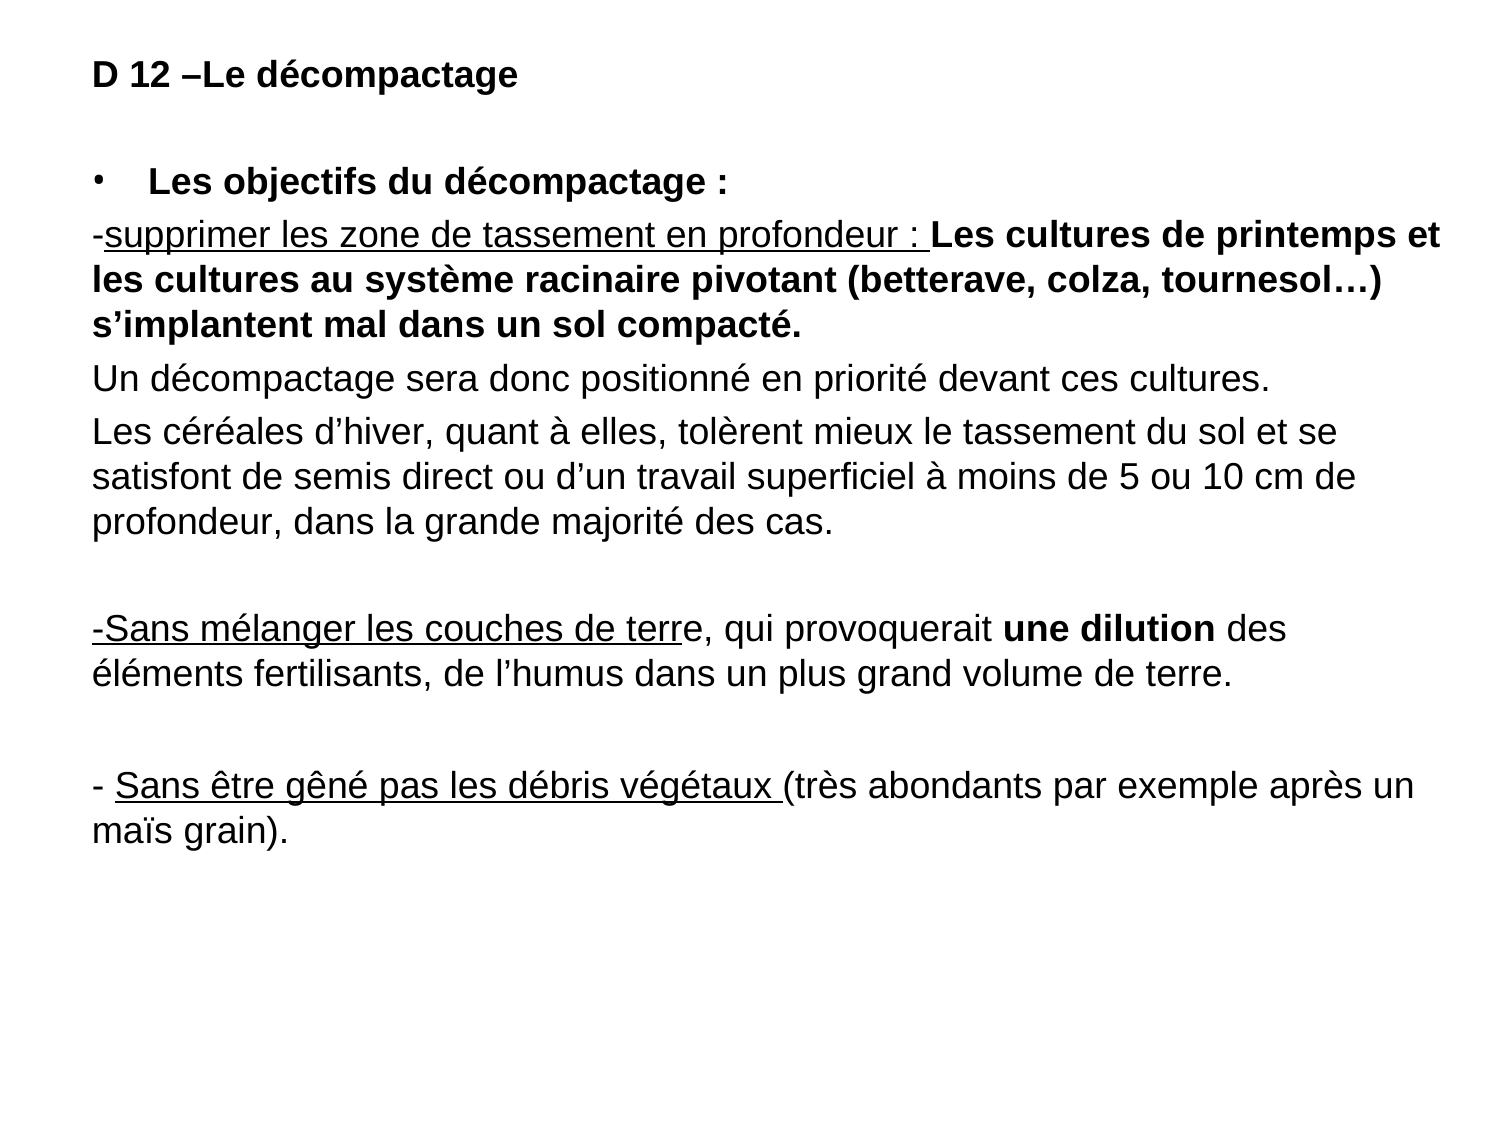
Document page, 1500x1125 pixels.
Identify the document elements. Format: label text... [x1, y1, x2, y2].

list D 12 –Le décompactage Les objectifs du décompactage : -supprimer les zone de tassement en profondeur : Les cultures de printemps et les cultures au système racinaire pivotant (betterave, colza, tournesol…) s’implantent mal dans un sol compacté. Un décompactage sera donc positionné en priorité devant ces cultures. Les céréales d’hiver, quant à elles, tolèrent mieux le tassement du sol et se satisfont de semis direct ou d’un travail superficiel à moins de 5 ou 10 cm de profondeur, dans la grande majorité des cas. -Sans mélanger les couches de terre, qui provoquerait une dilution des éléments fertilisants, de l’humus dans un plus grand volume de terre. - Sans être gêné pas les débris végétaux (très abondants par exemple après un maïs grain). [76, 42, 1463, 1048]
